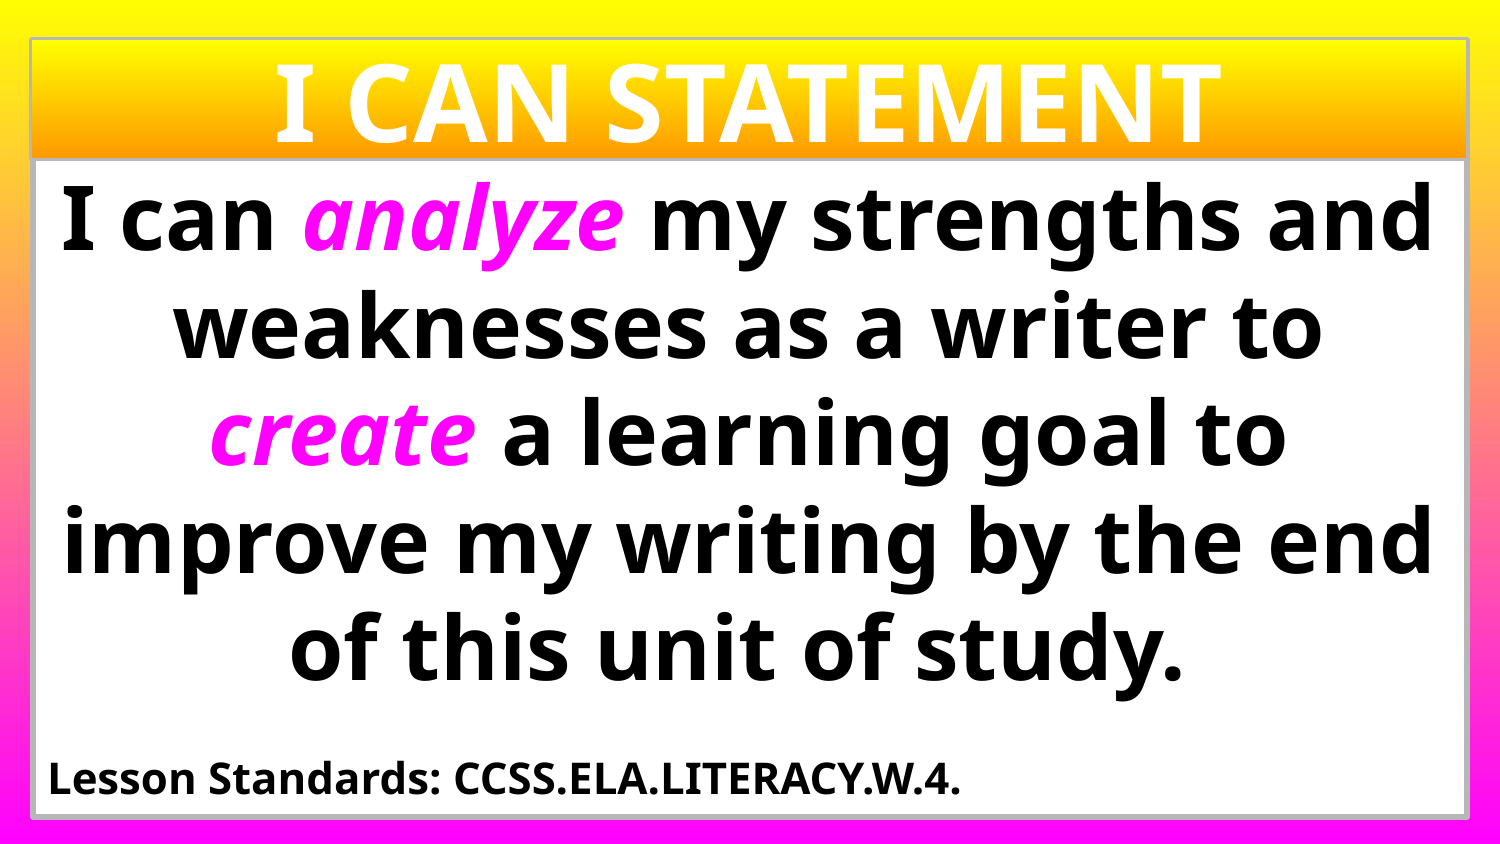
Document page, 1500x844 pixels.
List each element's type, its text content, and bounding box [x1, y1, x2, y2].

text_box I can analyze my strengths and weaknesses as a writer to create a learning goal to improve my writing by the end of this unit of study. Lesson Standards: CCSS.ELA.LITERACY.W.4. [32, 157, 1466, 817]
text_box I CAN STATEMENT [32, 40, 1466, 157]
